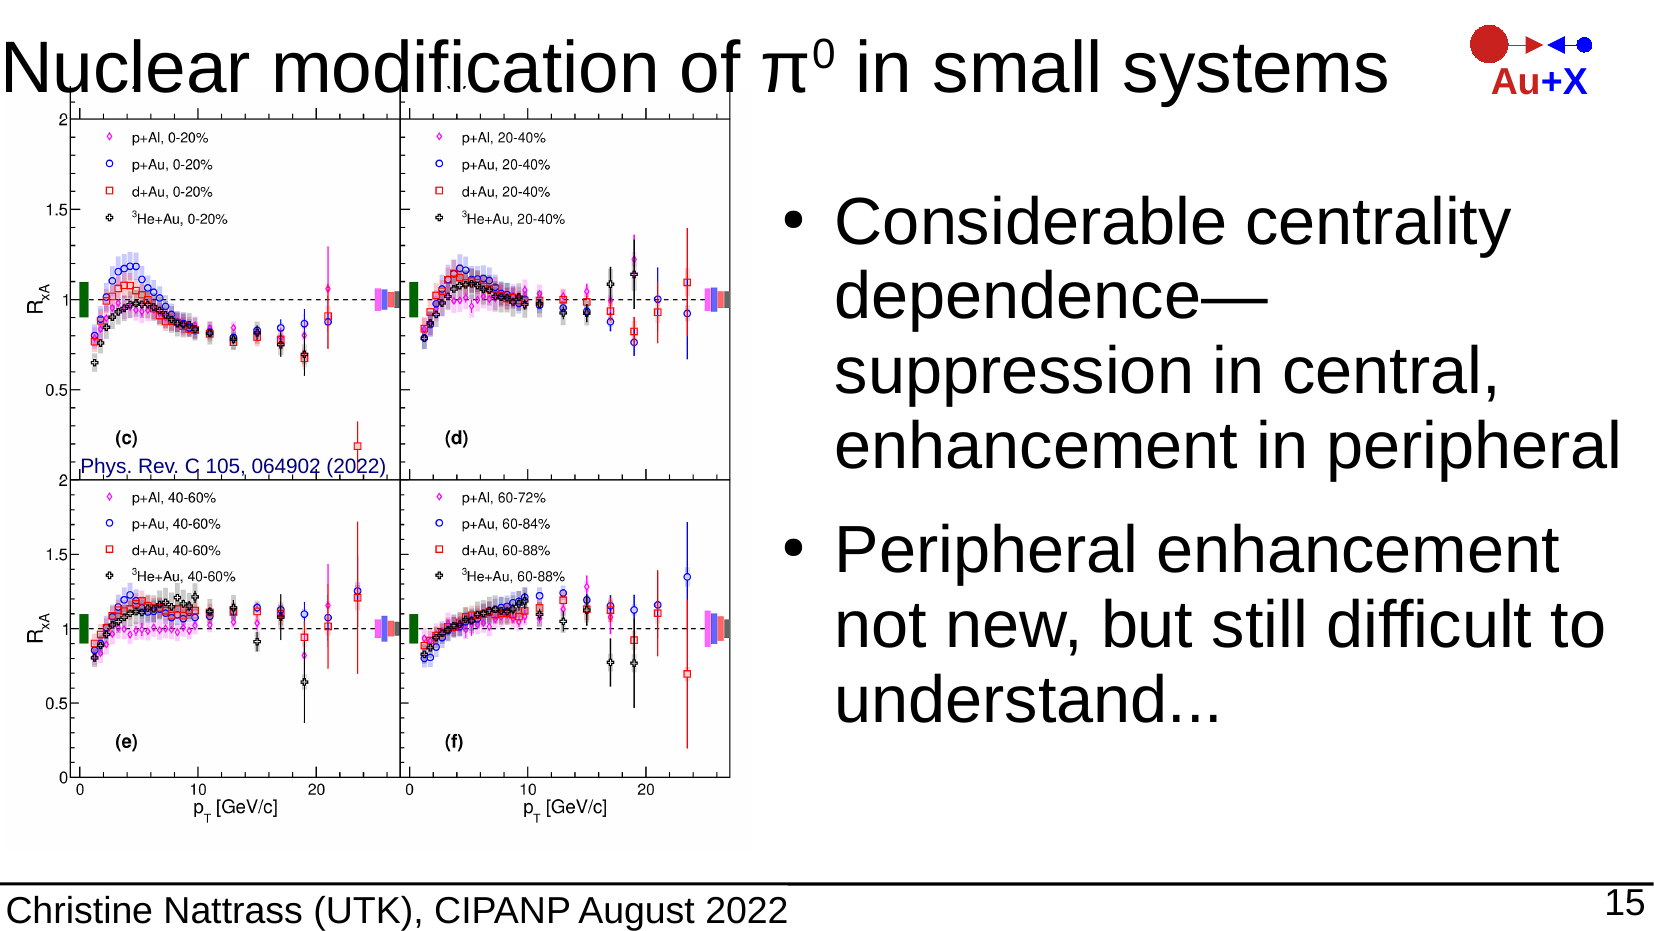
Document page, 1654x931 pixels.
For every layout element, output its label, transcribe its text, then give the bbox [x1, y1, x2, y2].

picture [4, 113, 752, 852]
text_box Phys. Rev. C 105, 064902 (2022) [65, 447, 649, 505]
text_box [1576, 37, 1592, 52]
title Nuclear modification of π0 in small systems [0, 21, 1654, 113]
text_box [1470, 25, 1509, 58]
text_box Au+X [1476, 52, 1603, 110]
list Considerable centrality dependence—suppression in central, enhancement in peripheral Peripheral enhancement not new, but still difficult to understand... [763, 183, 1627, 822]
